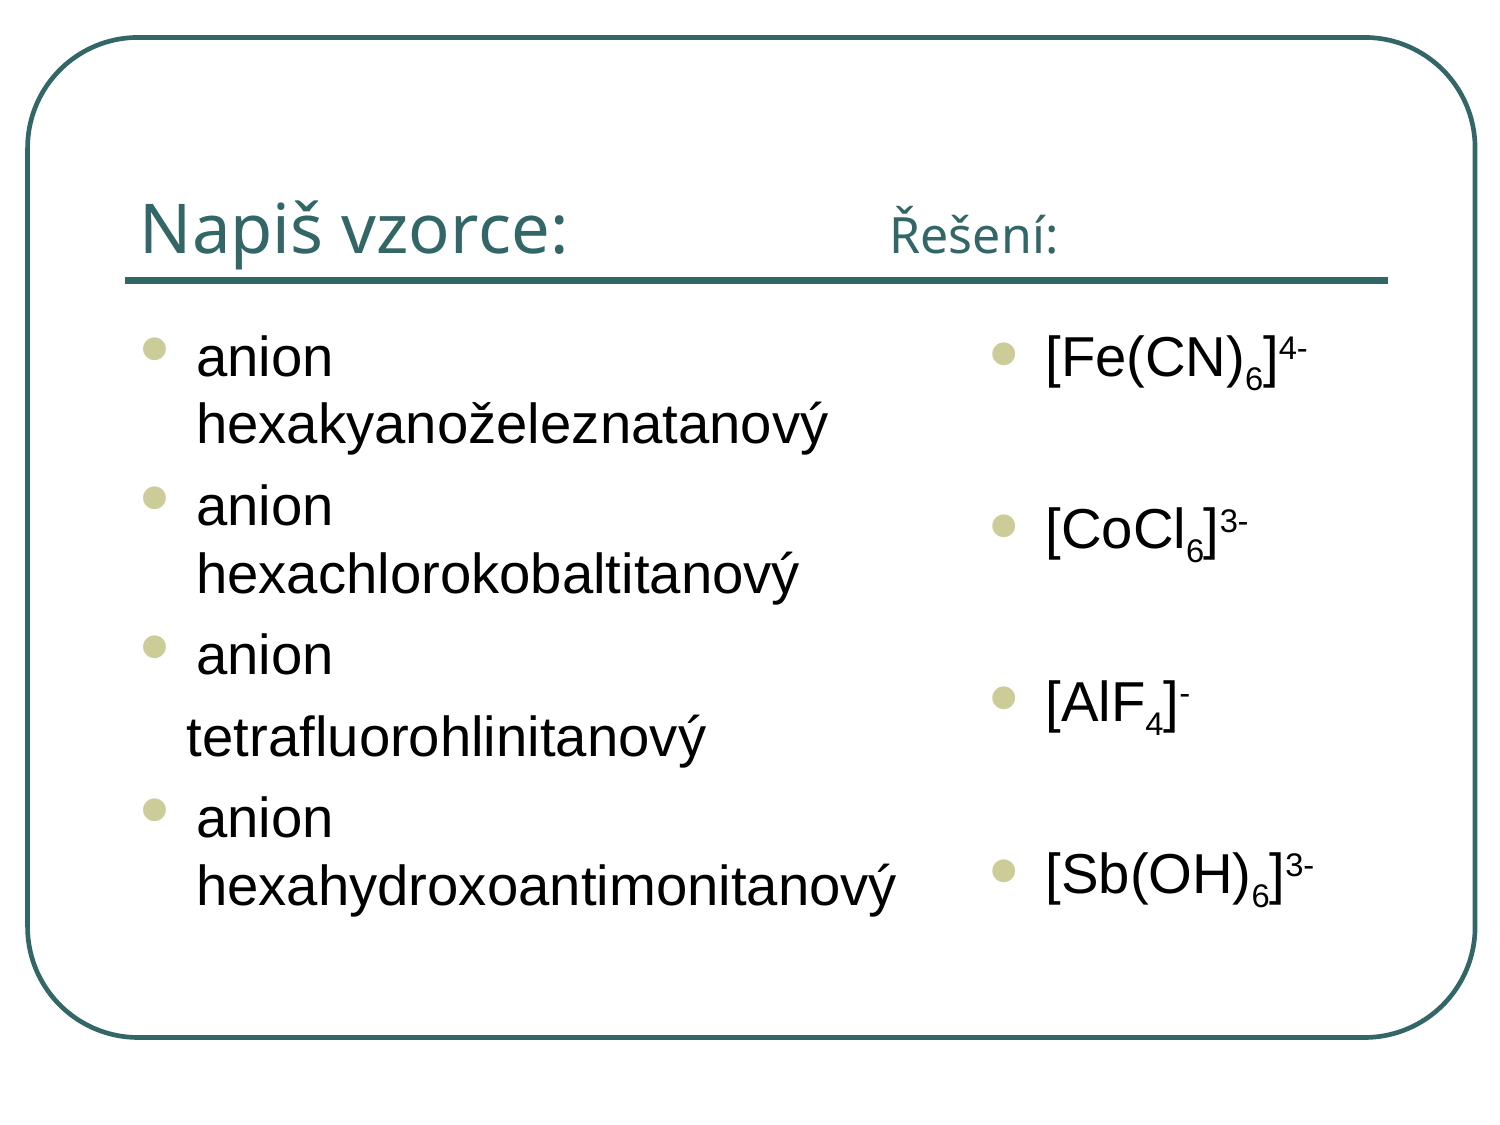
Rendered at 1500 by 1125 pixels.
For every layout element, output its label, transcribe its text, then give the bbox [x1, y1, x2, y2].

title Napiš vzorce: Řešení: [125, 87, 1388, 275]
list [Fe(CN)6]4- [CoCl6]3- [AlF4]- [Sb(OH)6]3- [974, 312, 1388, 1004]
list anion hexakyanoželeznatanový anion hexachlorokobaltitanový anion tetrafluorohlinitanový anion hexahydroxoantimonitanový [124, 312, 916, 1006]
